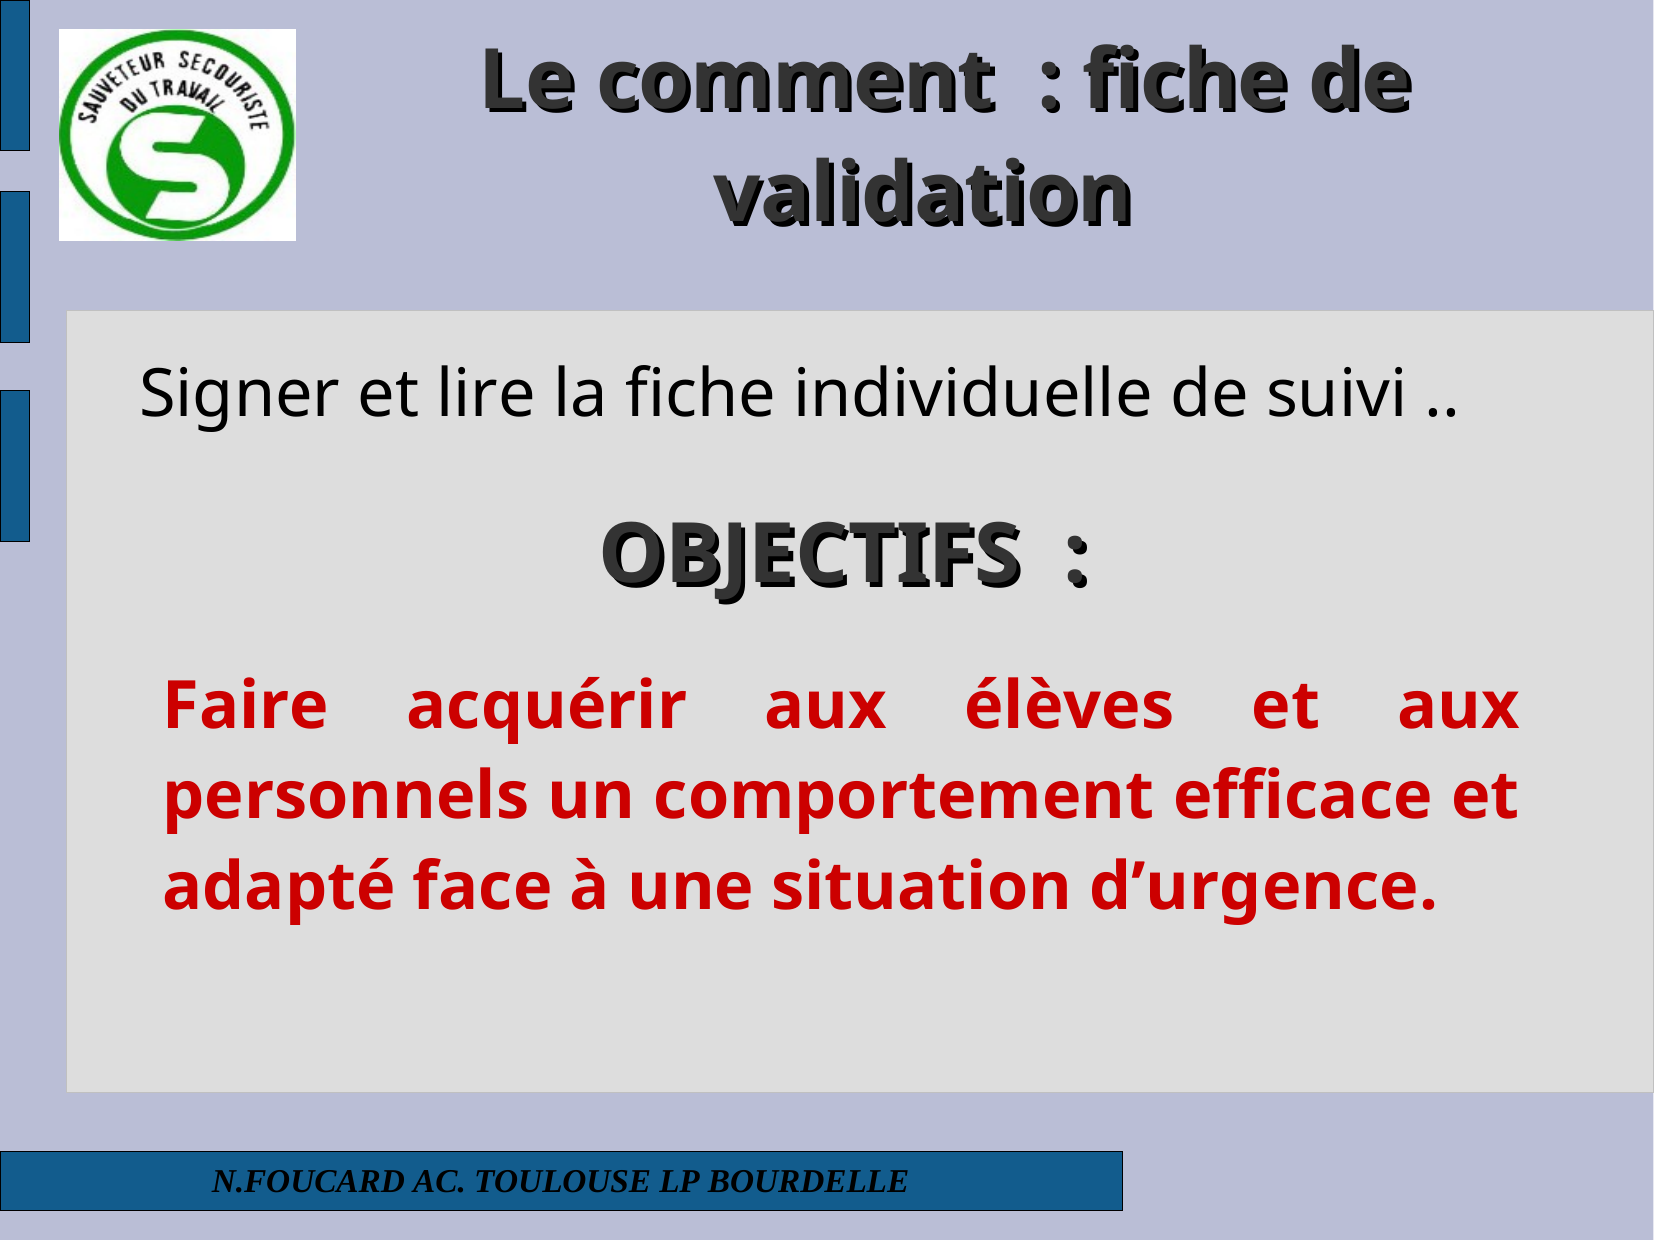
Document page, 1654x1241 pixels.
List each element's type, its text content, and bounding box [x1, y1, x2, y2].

title Le comment : fiche de validation [295, 36, 1595, 229]
list Signer et lire la fiche individuelle de suivi .. [121, 344, 1534, 501]
text_box Faire acquérir aux élèves et aux personnels un comportement efficace et adapté face à une situation d’urgence. [147, 649, 1536, 1004]
picture [59, 29, 296, 241]
text_box OBJECTIFS : [88, 501, 1599, 599]
